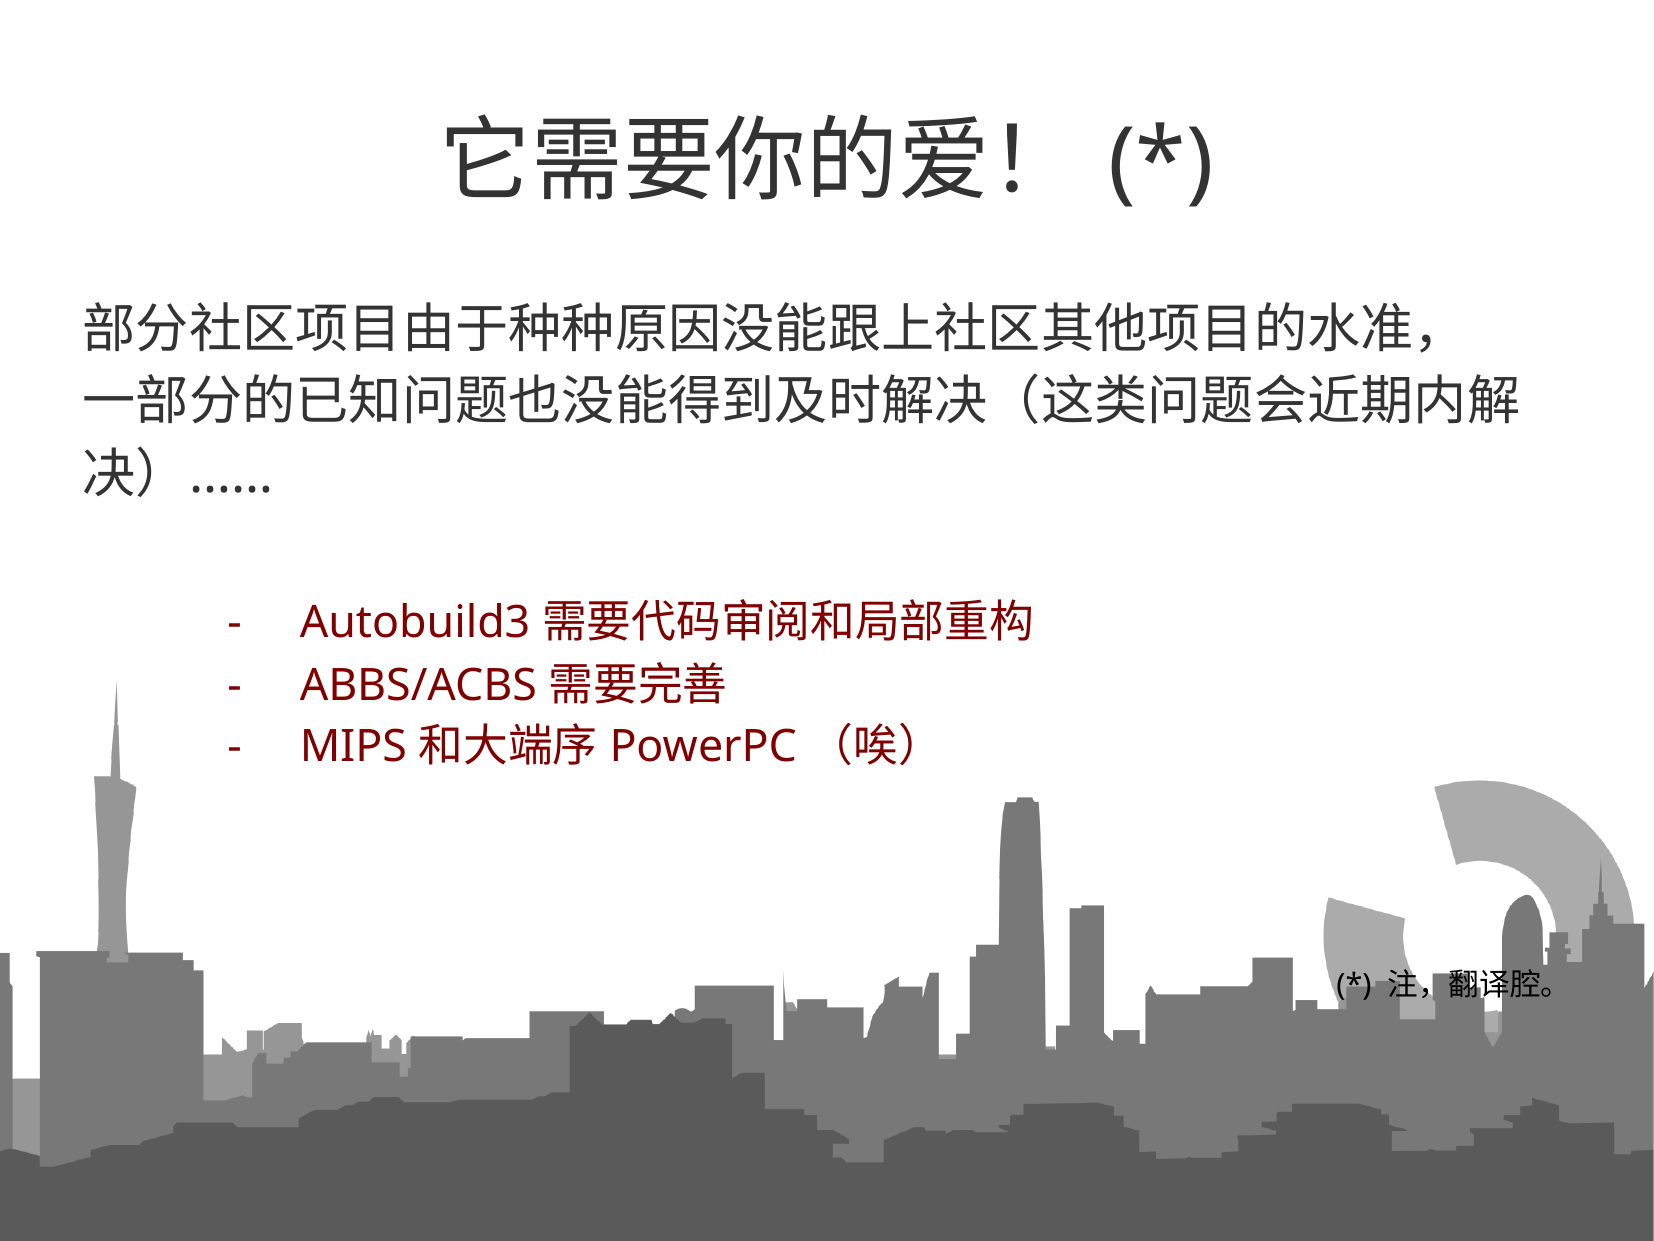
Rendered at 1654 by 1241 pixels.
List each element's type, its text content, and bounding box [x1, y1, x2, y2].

picture [0, 0, 1654, 1241]
list 部分社区项目由于种种原因没能跟上社区其他项目的水准， 一部分的已知问题也没能得到及时解决（这类问题会近期内解决）…… - Autobuild3需要代码审阅和局部重构 - ABBS/ACBS需要完善 - MIPS和大端序PowerPC（唉） (*) 注，翻译腔。 [82, 290, 1571, 1010]
title 它需要你的爱！(*) [82, 49, 1571, 257]
